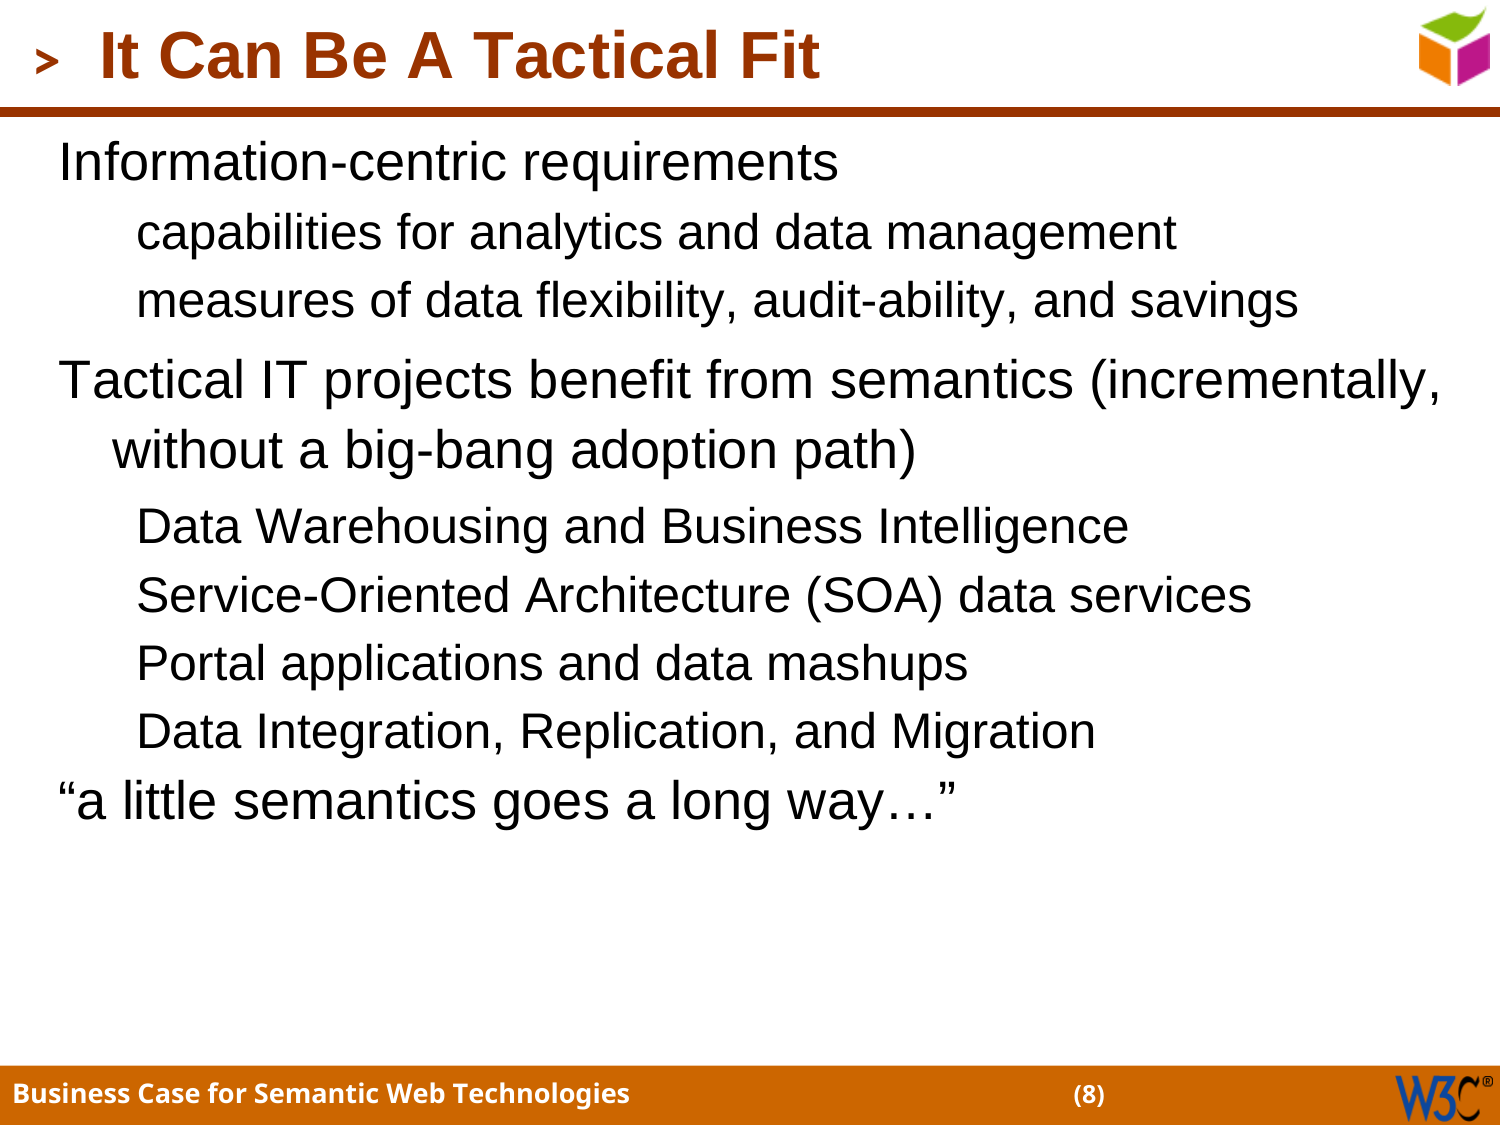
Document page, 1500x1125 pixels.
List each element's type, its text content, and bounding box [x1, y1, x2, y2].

title It Can Be A Tactical Fit [84, 0, 1354, 115]
list Information-centric requirements capabilities for analytics and data management measures of data flexibility, audit-ability, and savings Tactical IT projects benefit from semantics (incrementally, without a big-bang adoption path)‏ Data Warehousing and Business Intelligence Service-Oriented Architecture (SOA) data services Portal applications and data mashups Data Integration, Replication, and Migration “a little semantics goes a long way…” [26, 133, 1473, 1044]
picture [1392, 1073, 1497, 1125]
picture [1419, 5, 1490, 86]
